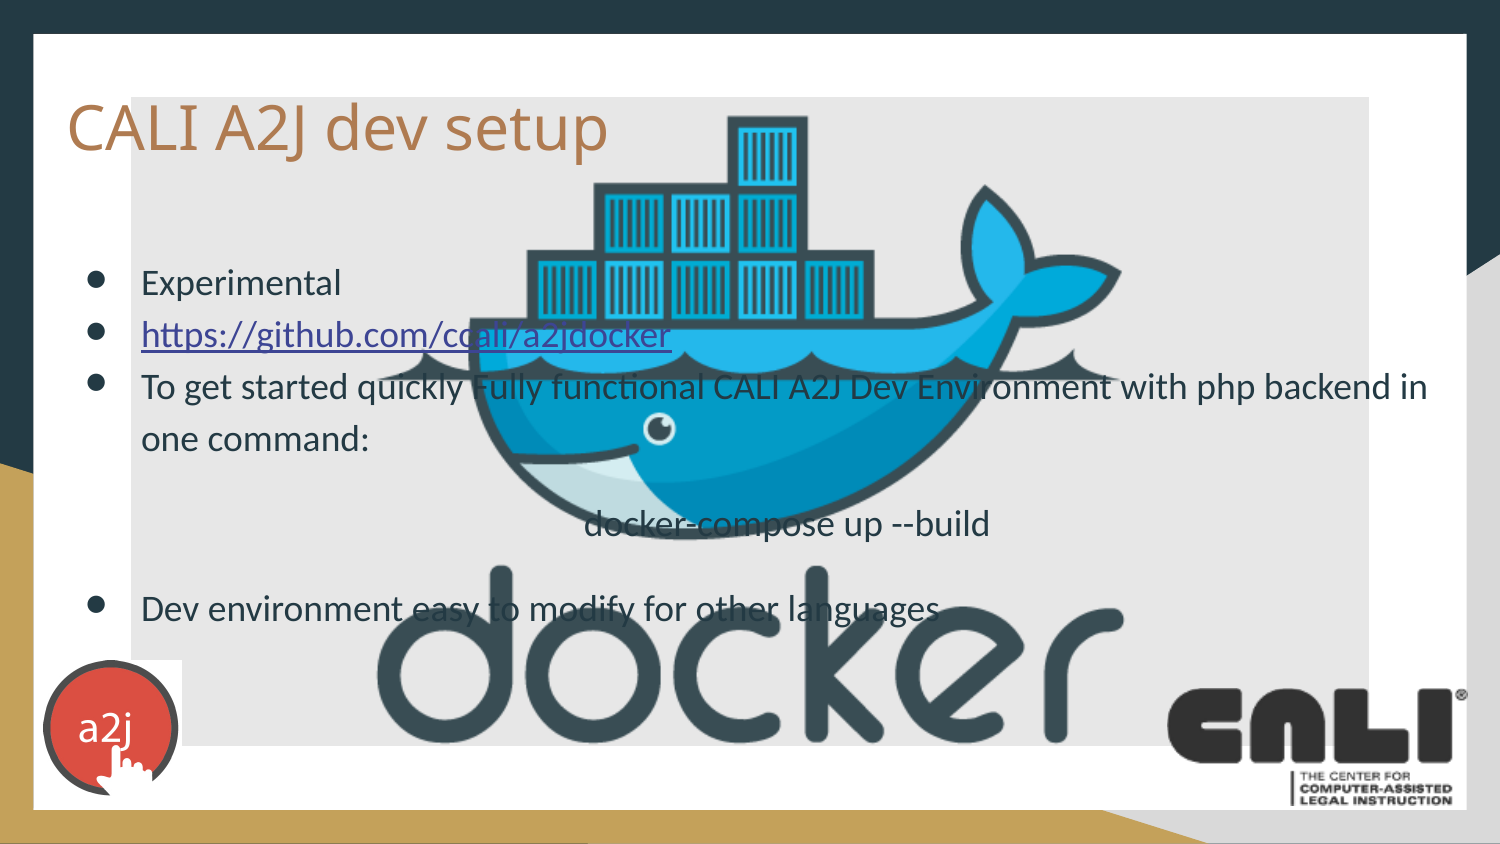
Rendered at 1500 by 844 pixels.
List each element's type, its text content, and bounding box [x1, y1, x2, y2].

title CALI A2J dev setup [51, 72, 1449, 236]
picture [43, 660, 182, 806]
picture [1167, 688, 1468, 806]
list Experimental https://github.com/ccali/a2jdocker To get started quickly Fully functional CALI A2J Dev Environment with php backend in one command: docker-compose up --build Dev environment easy to modify for other languages [51, 236, 1449, 750]
